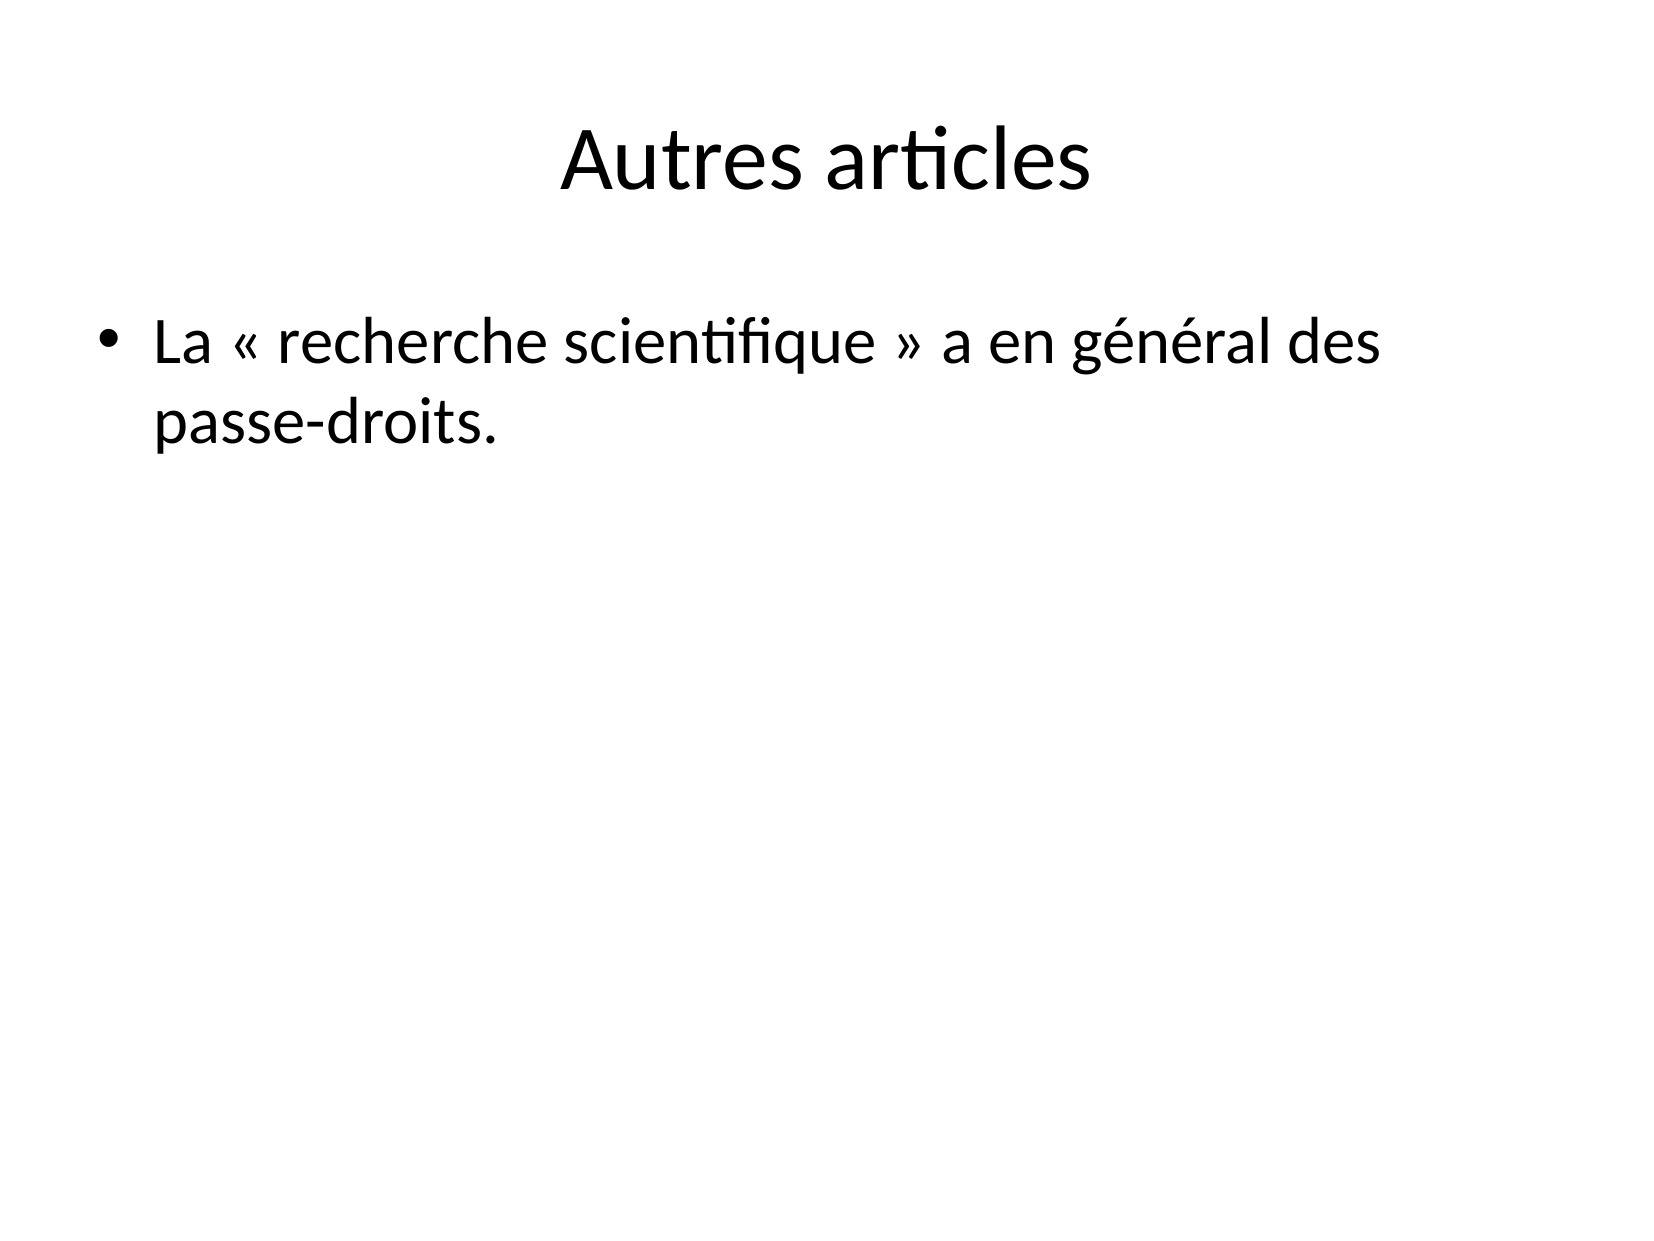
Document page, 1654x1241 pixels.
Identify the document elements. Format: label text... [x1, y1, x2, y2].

text_box La « recherche scientifique » a en général des passe-droits. [82, 289, 1571, 1108]
text_box Autres articles [82, 49, 1571, 257]
